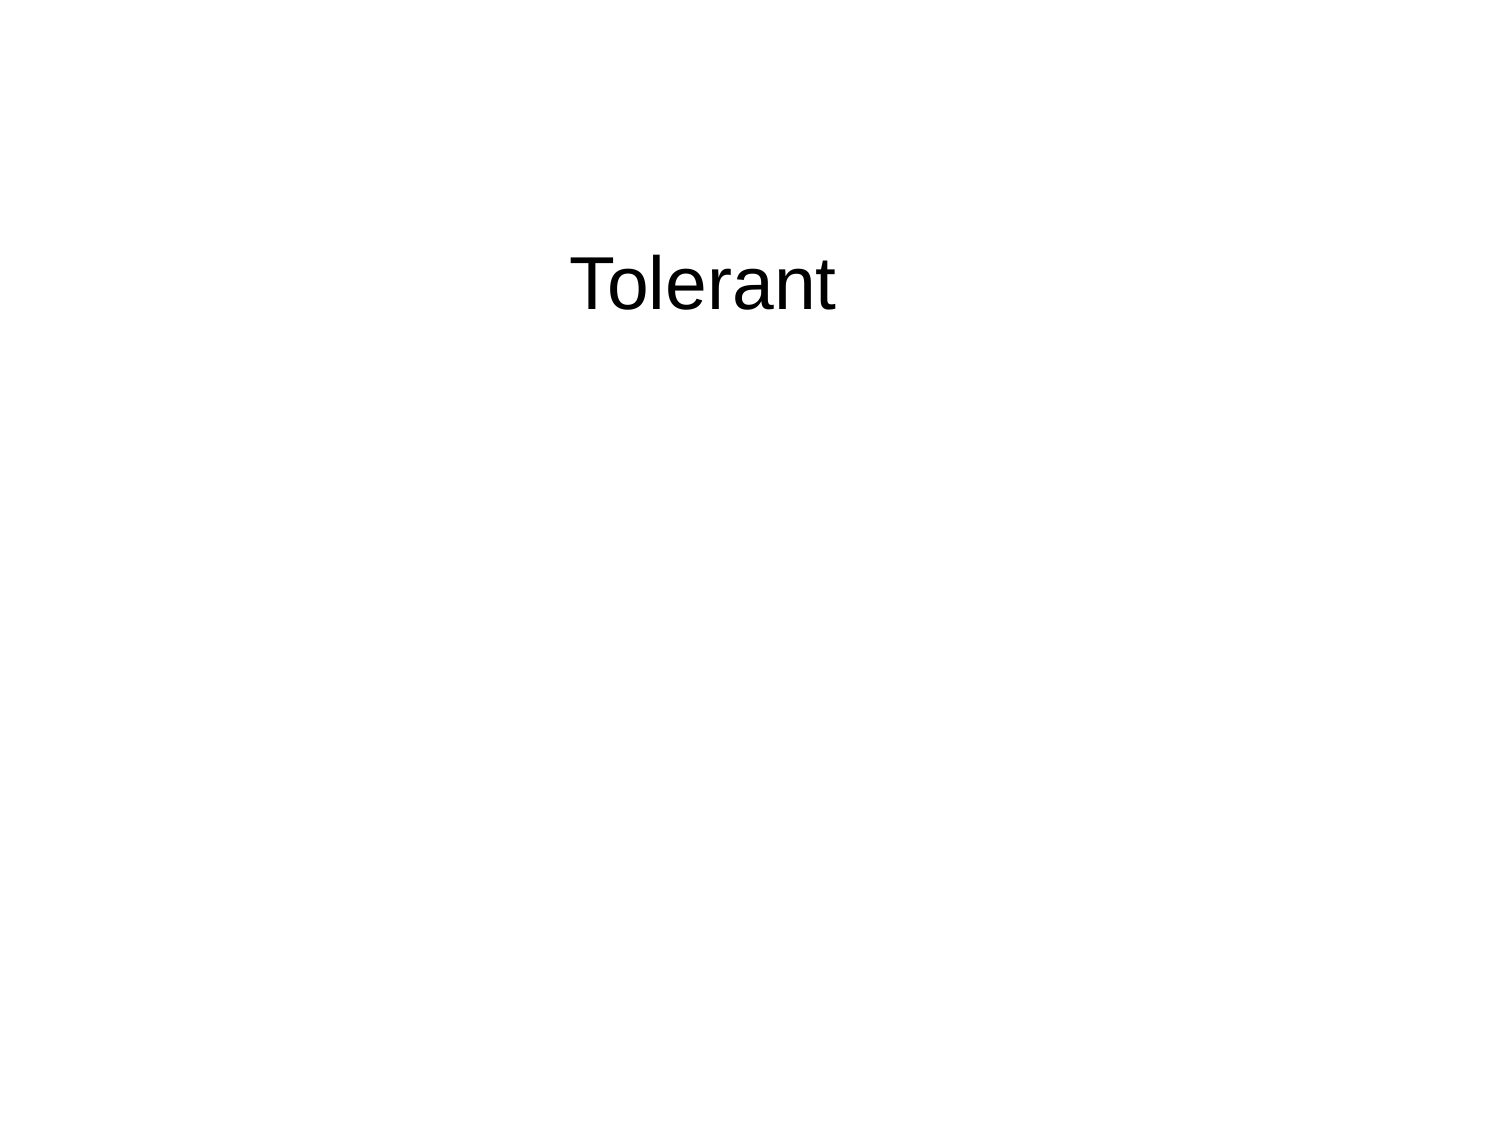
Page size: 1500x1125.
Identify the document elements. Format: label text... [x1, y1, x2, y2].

text_box Tolerant [555, 234, 852, 333]
